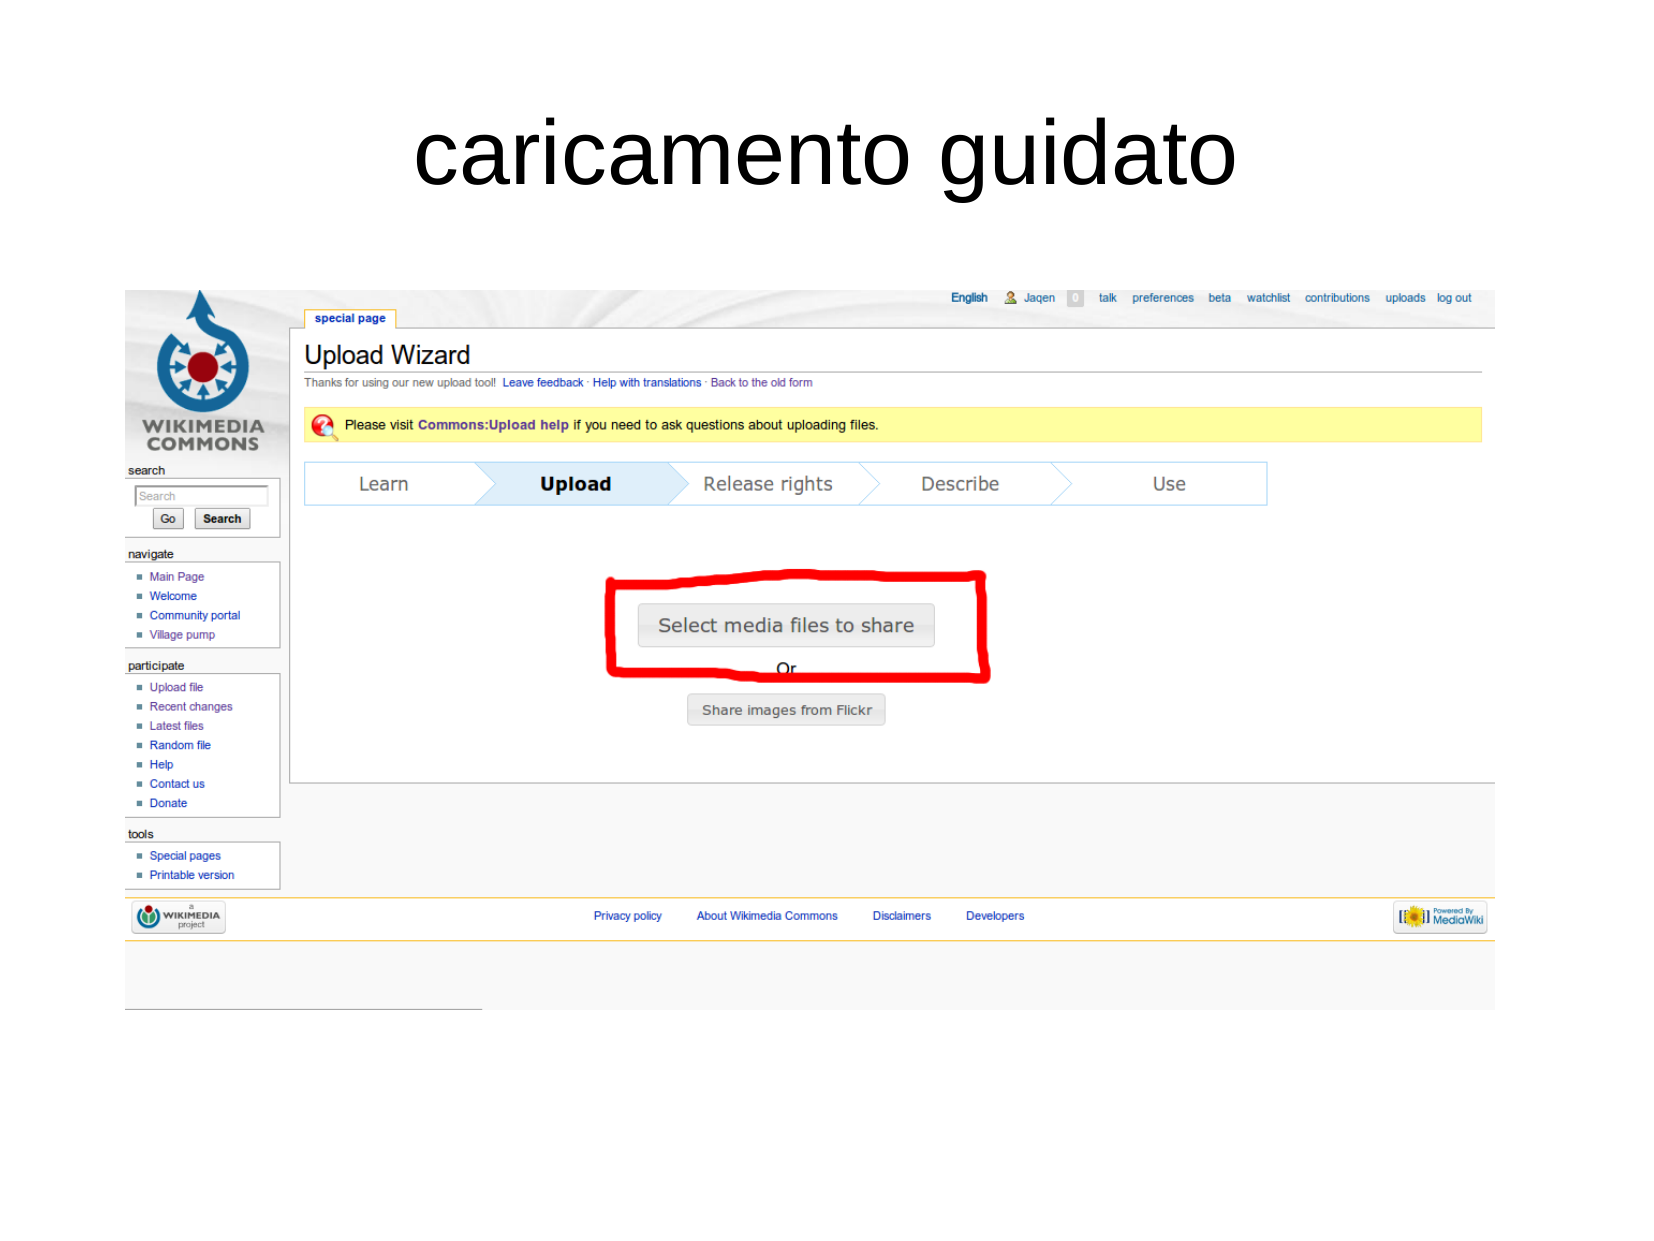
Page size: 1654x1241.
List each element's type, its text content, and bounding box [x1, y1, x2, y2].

picture [125, 290, 1495, 1010]
title caricamento guidato [82, 49, 1571, 257]
